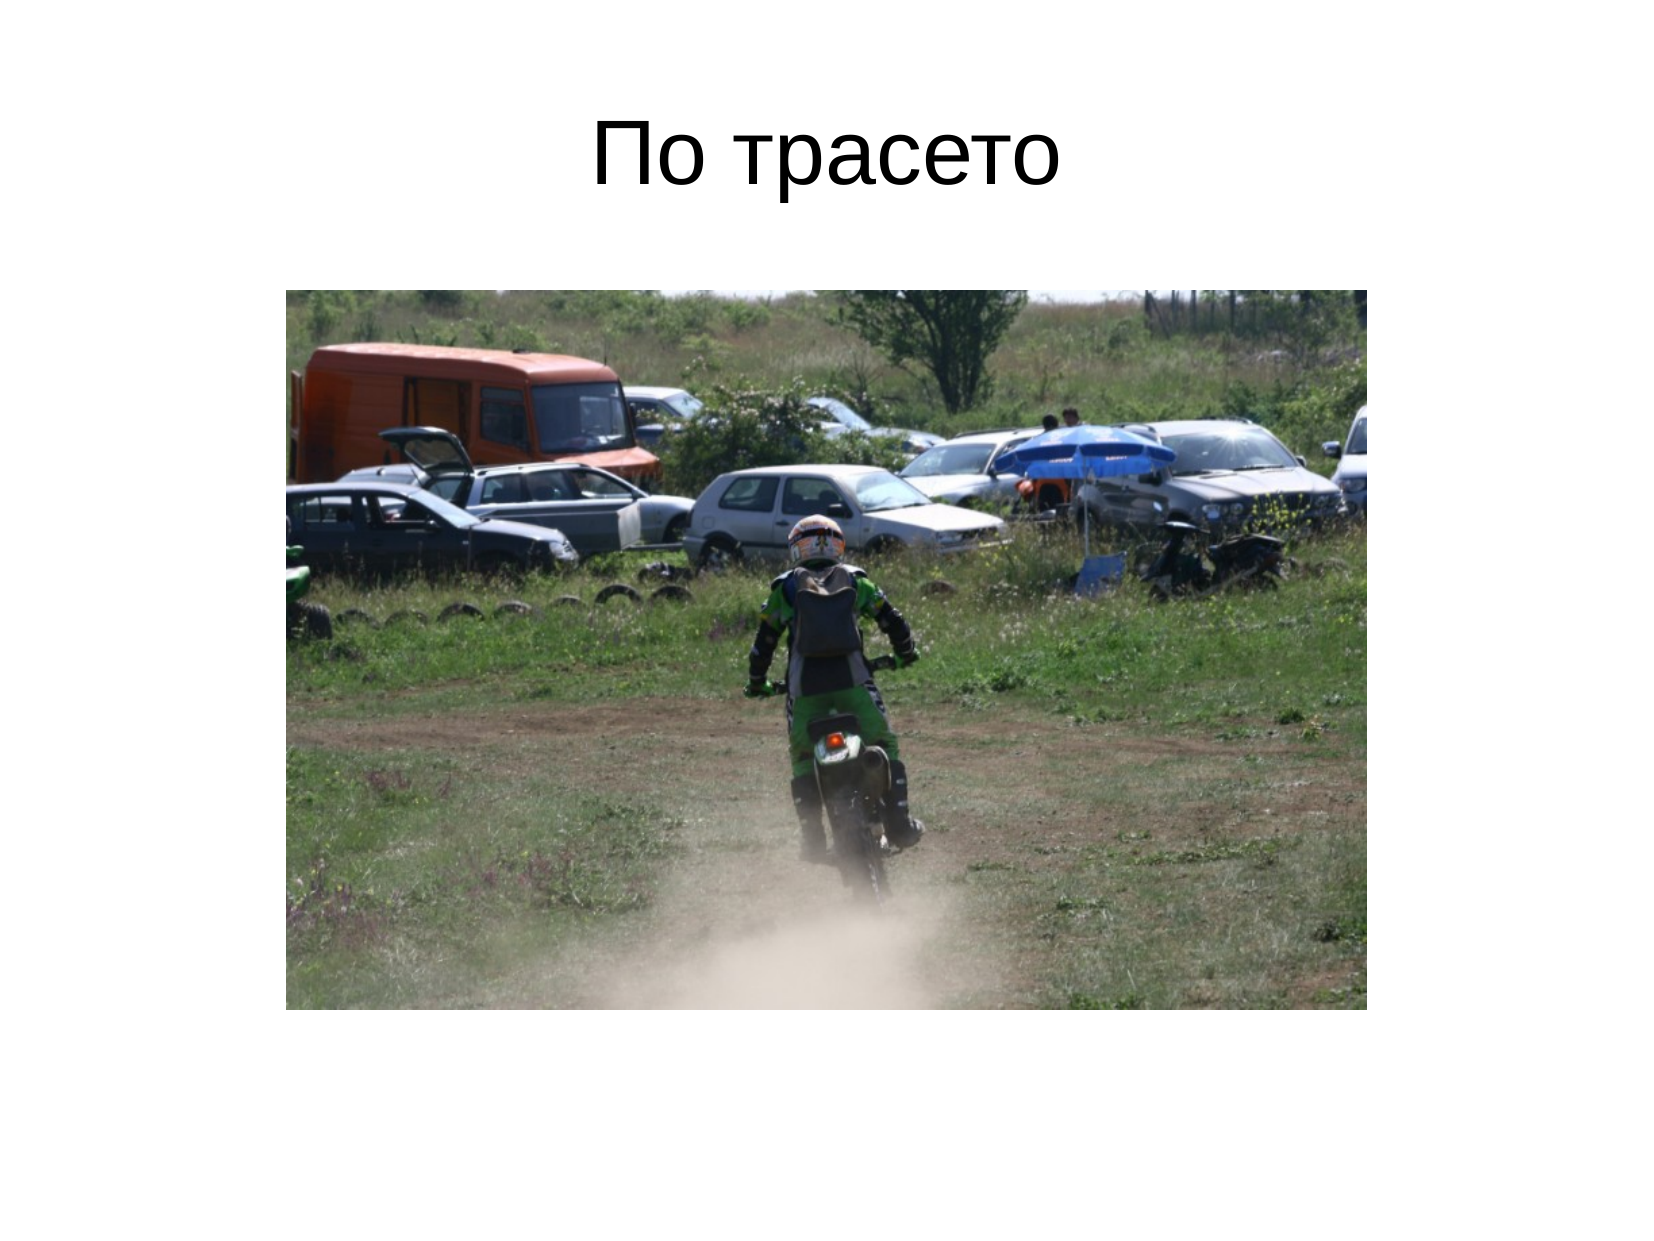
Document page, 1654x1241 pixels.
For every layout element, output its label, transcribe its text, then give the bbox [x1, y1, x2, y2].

title По трасето [82, 49, 1571, 257]
picture [286, 290, 1367, 1010]
